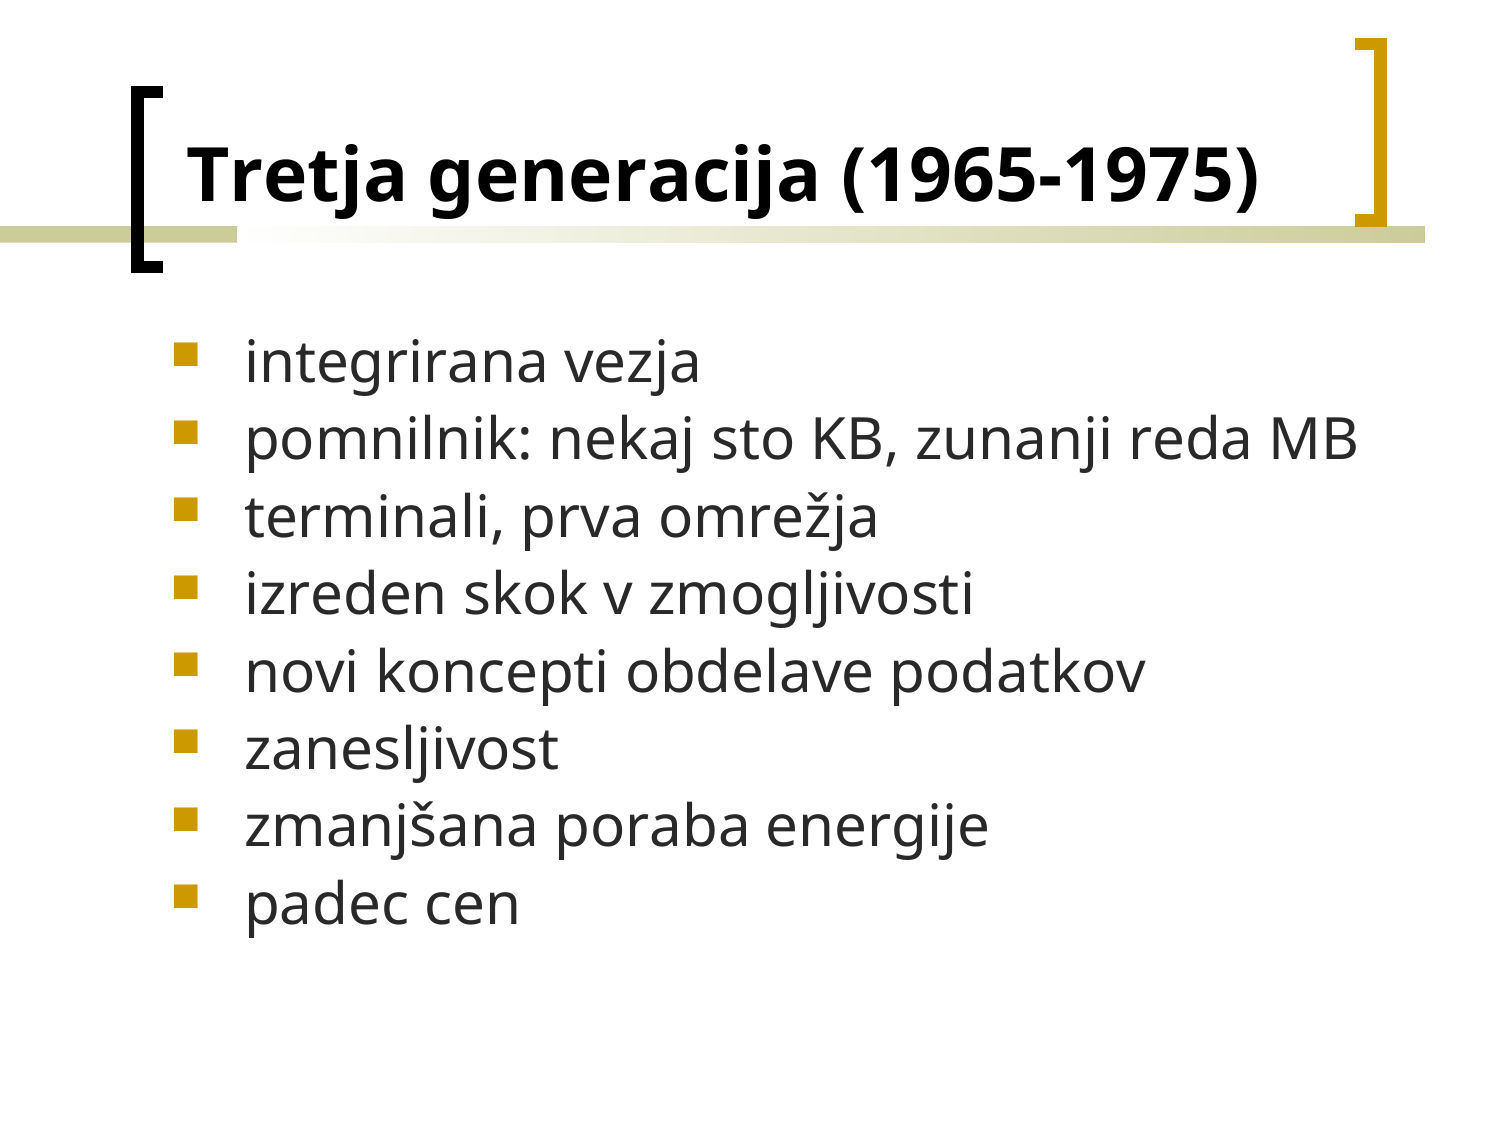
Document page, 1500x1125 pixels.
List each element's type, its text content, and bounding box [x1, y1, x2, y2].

title Tretja generacija (1965-1975) [171, 78, 1346, 224]
list integrirana vezja pomnilnik: nekaj sto KB, zunanji reda MB terminali, prva omrežja izreden skok v zmogljivosti novi koncepti obdelave podatkov zanesljivost zmanjšana poraba energije padec cen [155, 324, 1413, 1001]
